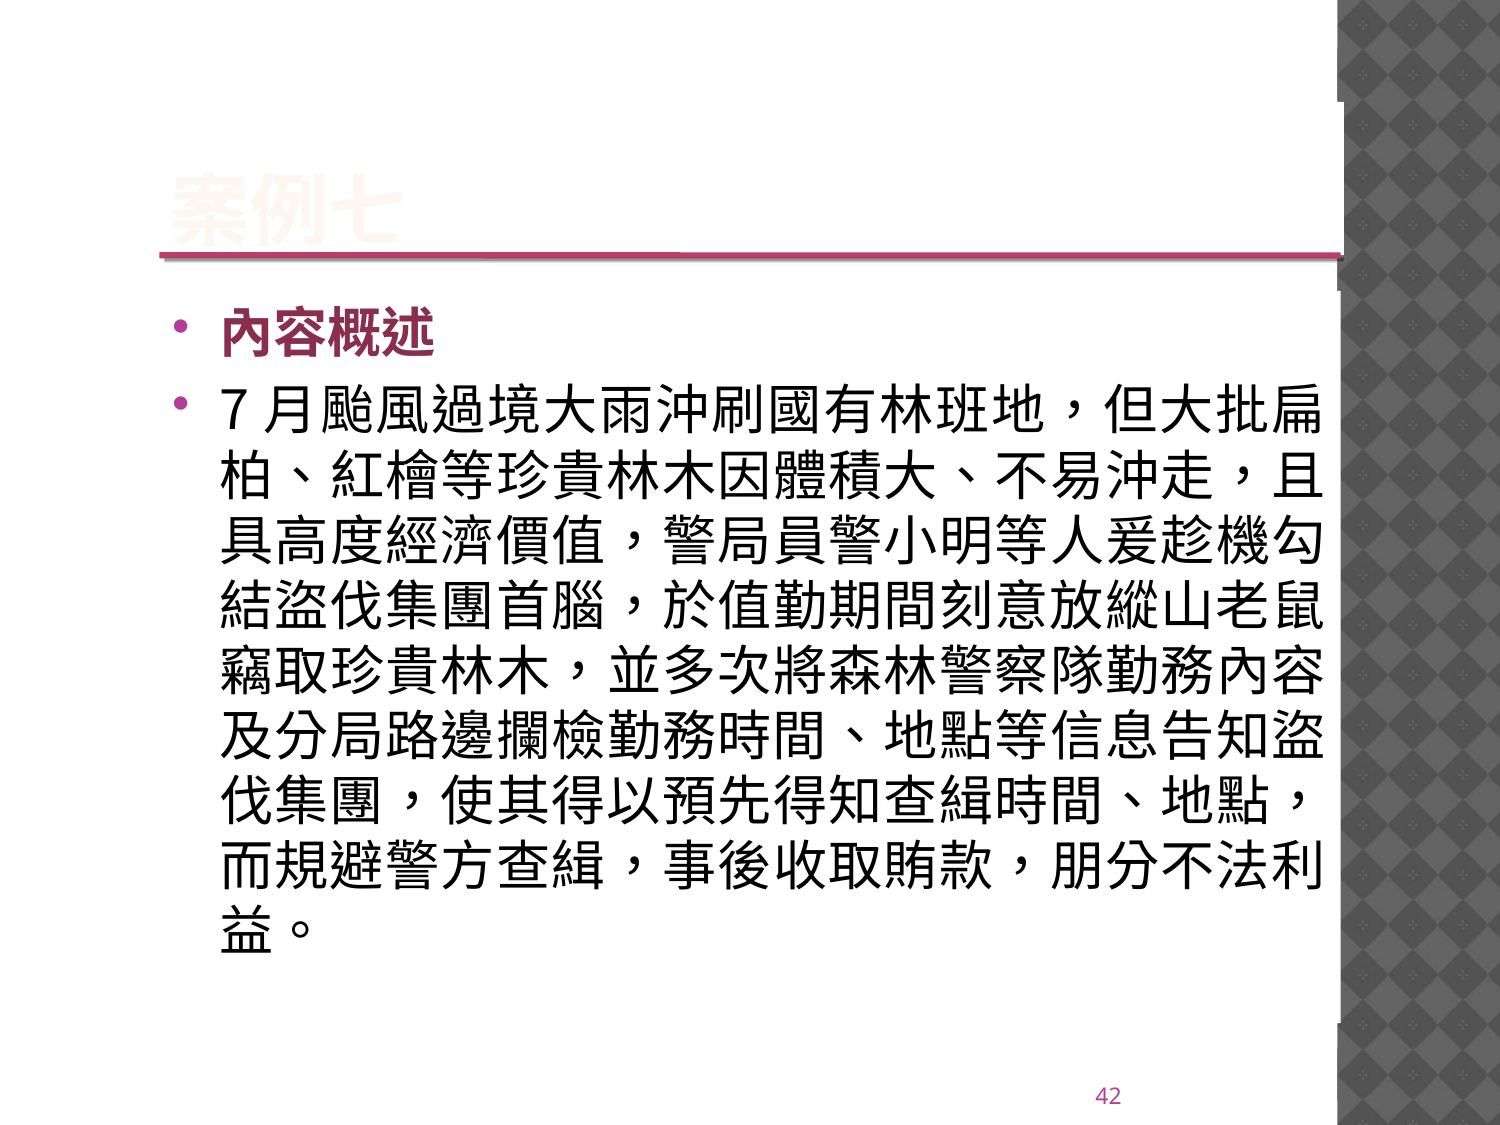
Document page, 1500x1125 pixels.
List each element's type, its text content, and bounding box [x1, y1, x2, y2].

list 內容概述 7月颱風過境大雨沖刷國有林班地，但大批扁柏、紅檜等珍貴林木因體積大、不易沖走，且具高度經濟價值，警局員警小明等人爰趁機勾結盜伐集團首腦，於值勤期間刻意放縱山老鼠竊取珍貴林木，並多次將森林警察隊勤務內容及分局路邊攔檢勤務時間、地點等信息告知盜伐集團，使其得以預先得知查緝時間、地點，而規避警方查緝，事後收取賄款，朋分不法利益。 [159, 290, 1341, 1024]
picture [1337, 0, 1500, 1125]
slide_number <編號> [1025, 1075, 1122, 1113]
title 案例七 [162, 101, 1344, 256]
